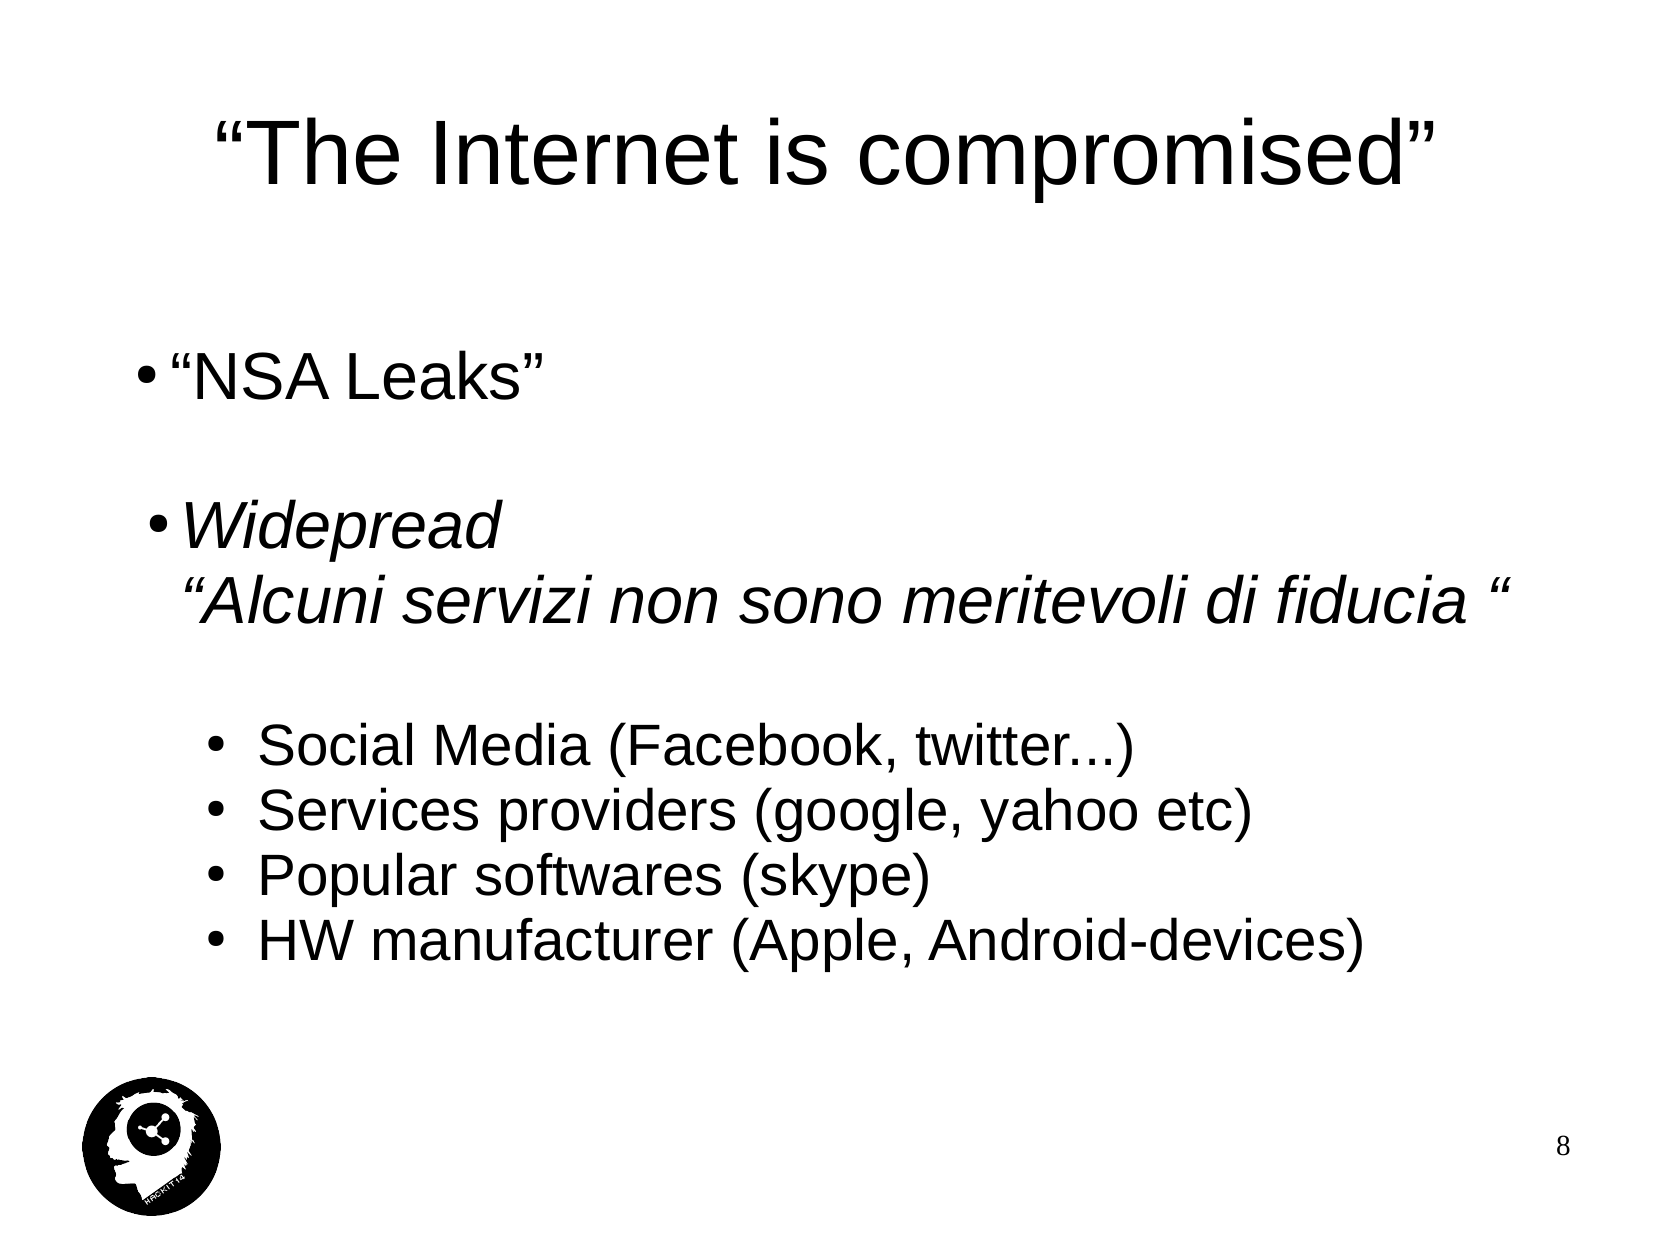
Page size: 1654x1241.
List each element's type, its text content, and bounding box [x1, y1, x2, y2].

title “The Internet is compromised” [82, 49, 1571, 257]
picture [82, 1077, 221, 1216]
text_box “NSA Leaks” Widepread “Alcuni servizi non sono meritevoli di fiducia “ Social Media (Facebook, twitter...) Services providers (google, yahoo etc) Popular softwares (skype) HW manufacturer (Apple, Android-devices) [120, 256, 1531, 1111]
